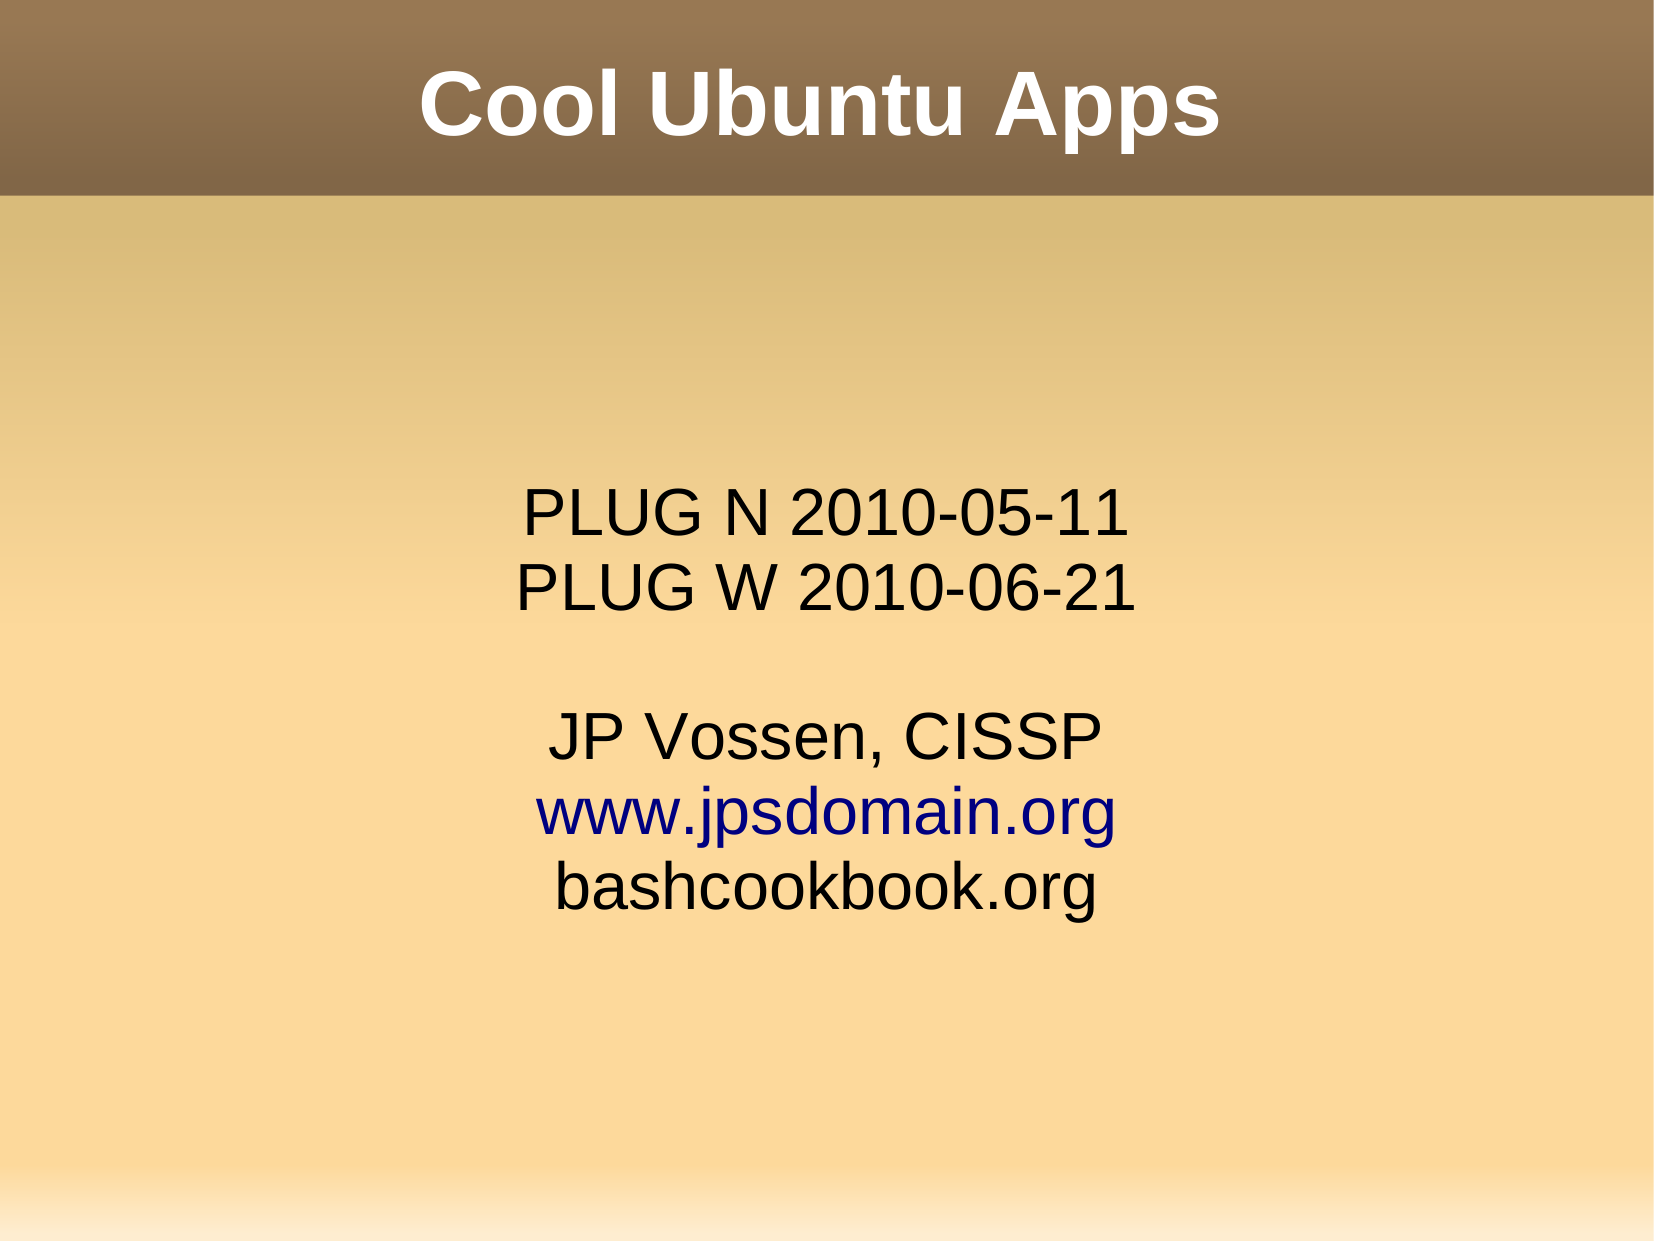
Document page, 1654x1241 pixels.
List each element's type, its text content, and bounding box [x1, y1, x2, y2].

subtitle PLUG N 2010-05-11 PLUG W 2010-06-21 JP Vossen, CISSP www.jpsdomain.org bashcookbook.org [82, 290, 1571, 1109]
picture [0, 0, 1654, 1241]
title Cool Ubuntu Apps [76, 0, 1565, 208]
